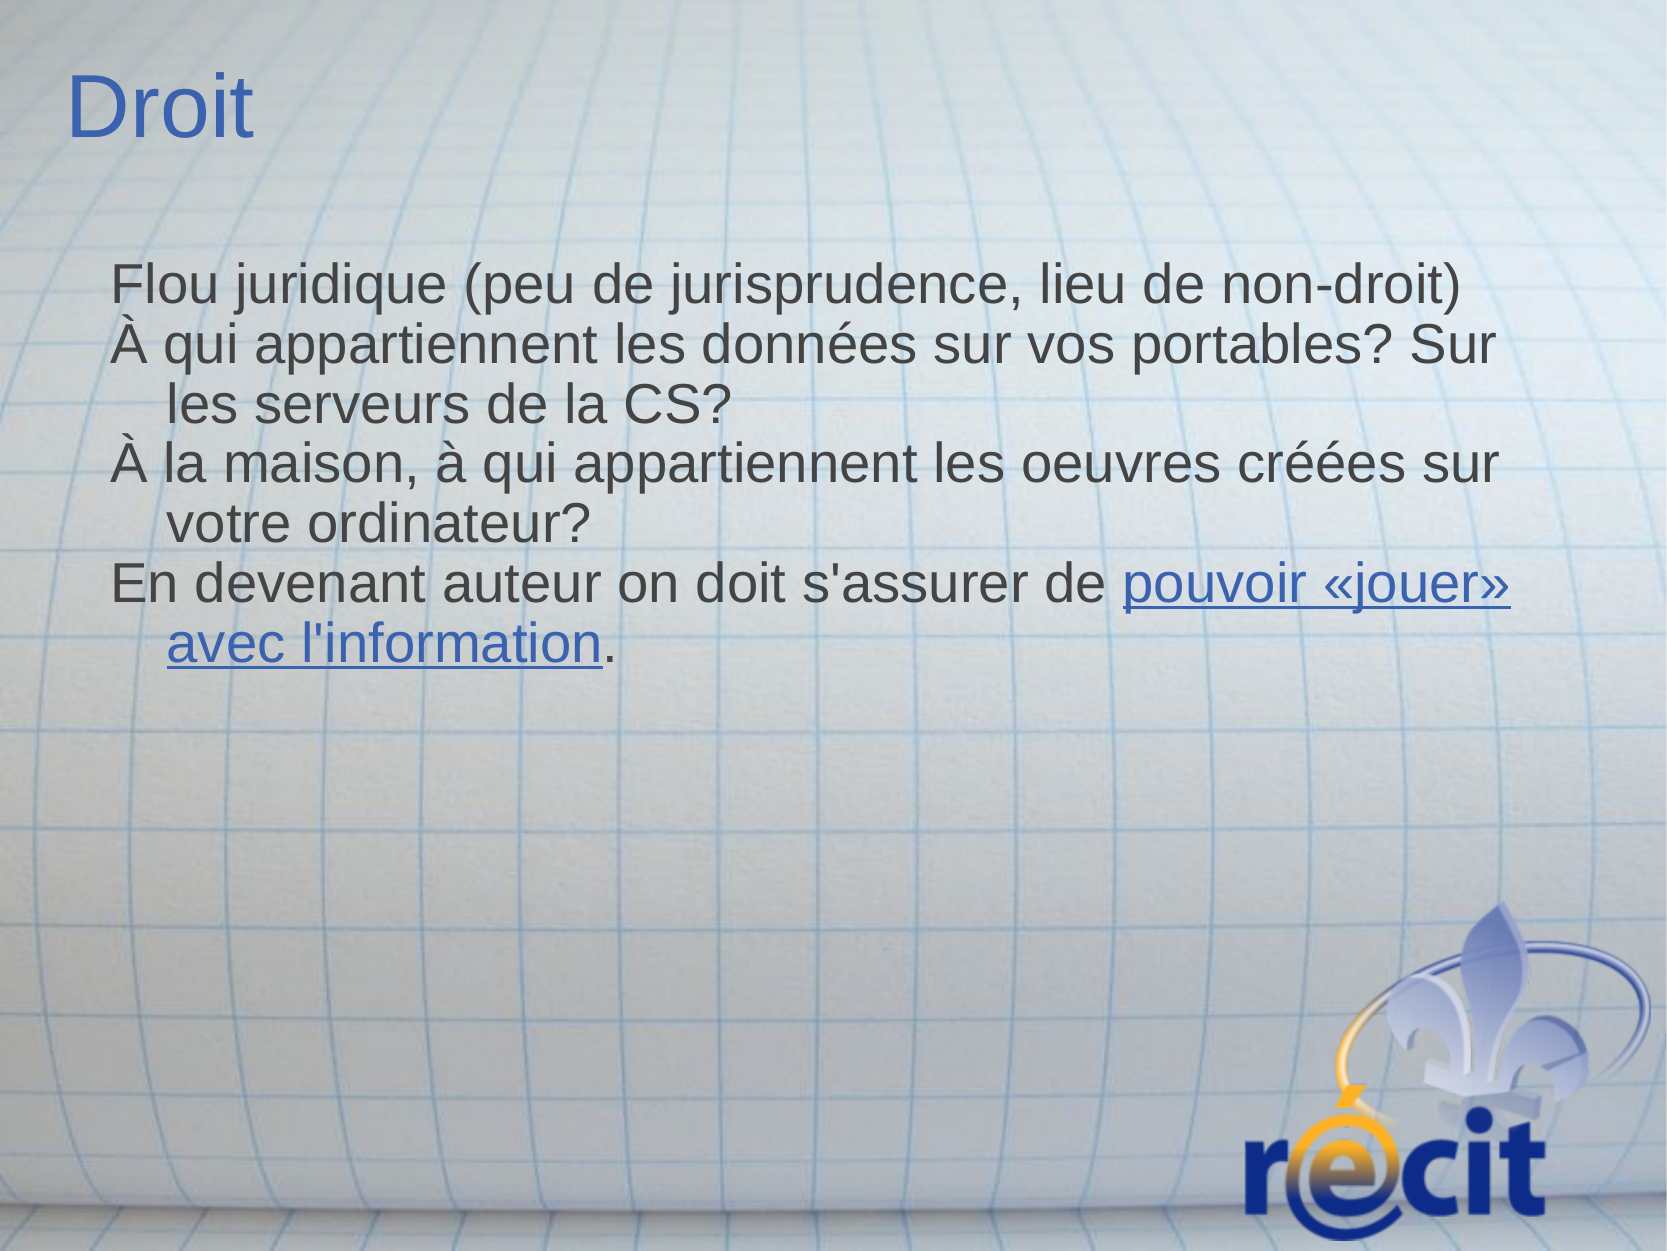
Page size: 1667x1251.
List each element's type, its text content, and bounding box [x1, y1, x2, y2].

list Flou juridique (peu de jurisprudence, lieu de non-droit)‏ À qui appartiennent les données sur vos portables? Sur les serveurs de la CS? À la maison, à qui appartiennent les oeuvres créées sur votre ordinateur? En devenant auteur on doit s'assurer de pouvoir «jouer» avec l'information. [91, 255, 1517, 989]
picture [0, 0, 1667, 1251]
title Droit [65, 61, 1653, 213]
